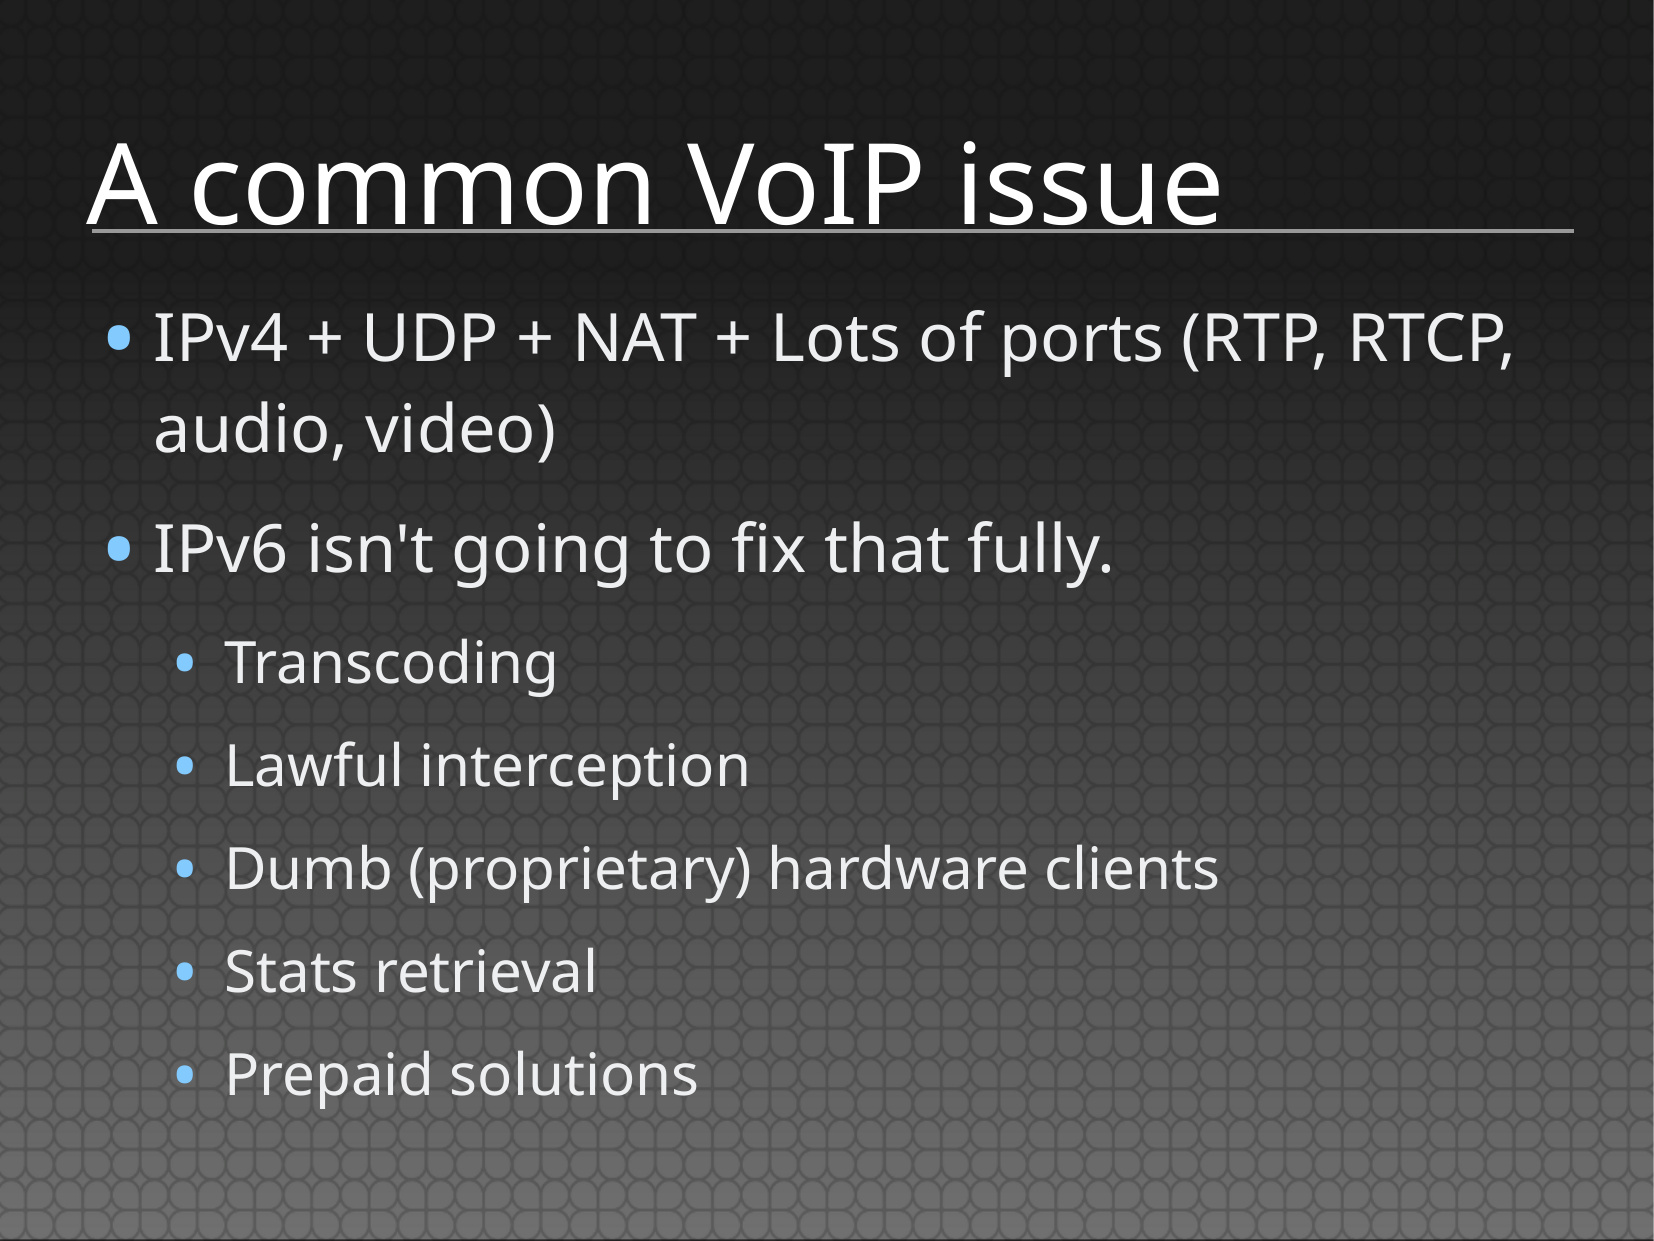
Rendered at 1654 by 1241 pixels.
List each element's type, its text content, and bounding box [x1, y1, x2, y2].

list IPv4 + UDP + NAT + Lots of ports (RTP, RTCP, audio, video) IPv6 isn't going to fix that fully. Transcoding Lawful interception Dumb (proprietary) hardware clients Stats retrieval Prepaid solutions [82, 290, 1571, 1094]
picture [0, 0, 1654, 1241]
title A common VoIP issue [86, 112, 1576, 249]
